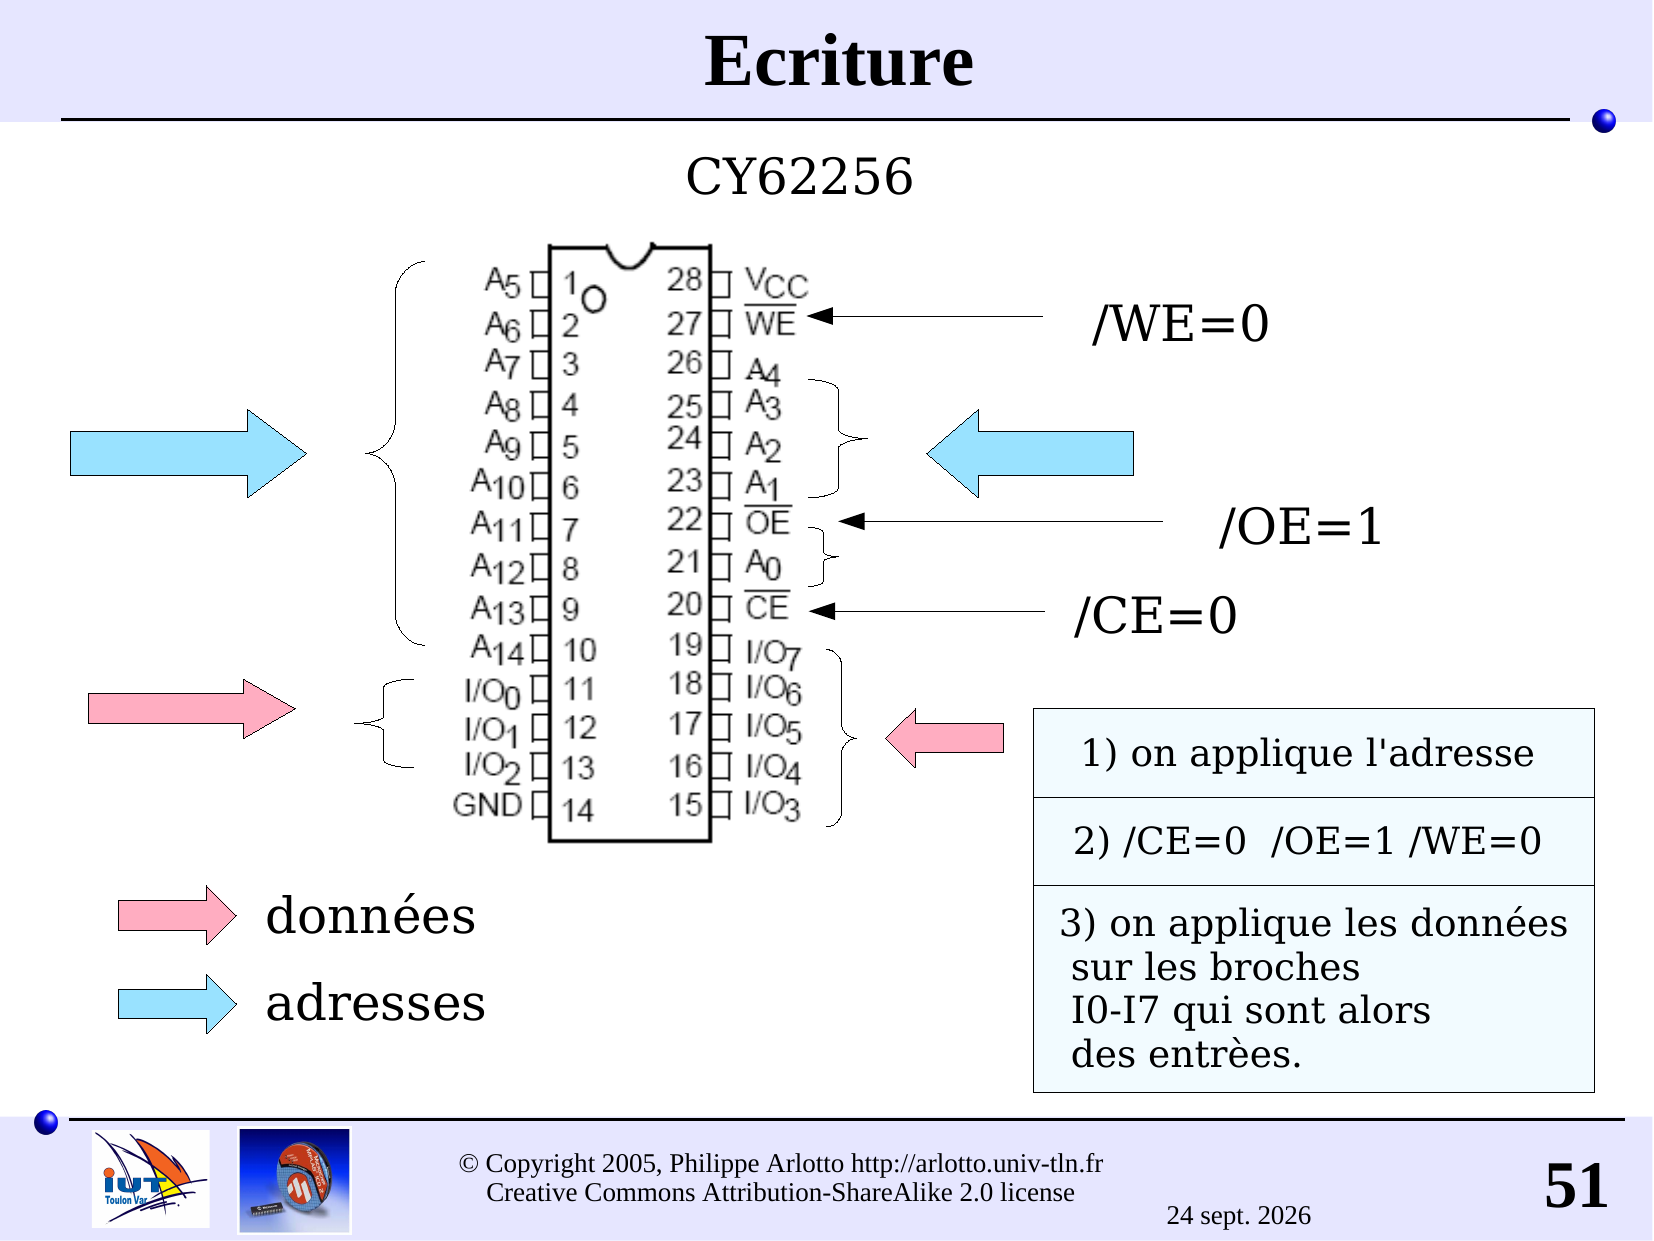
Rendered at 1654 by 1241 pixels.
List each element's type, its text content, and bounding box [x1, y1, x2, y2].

text_box [885, 708, 1004, 768]
text_box 2) /CE=0 /OE=1 /WE=0 [1033, 797, 1595, 885]
text_box [118, 974, 237, 1034]
text_box [88, 679, 296, 739]
text_box /OE=1 [1219, 497, 1388, 557]
text_box 3) on applique les données sur les broches I0-I7 qui sont alors des entrèes. [1033, 885, 1595, 1093]
text_box adresses [265, 974, 488, 1033]
text_box 1) on applique l'adresse [1033, 708, 1595, 797]
text_box [118, 885, 237, 945]
text_box données [265, 886, 478, 945]
text_box /CE=0 [1074, 587, 1240, 646]
text_box CY62256 [685, 148, 916, 207]
text_box [926, 409, 1134, 498]
text_box /WE=0 [1092, 295, 1272, 354]
picture [424, 231, 839, 857]
picture [237, 1126, 352, 1235]
title Ecriture [95, 11, 1585, 110]
text_box [70, 409, 307, 498]
